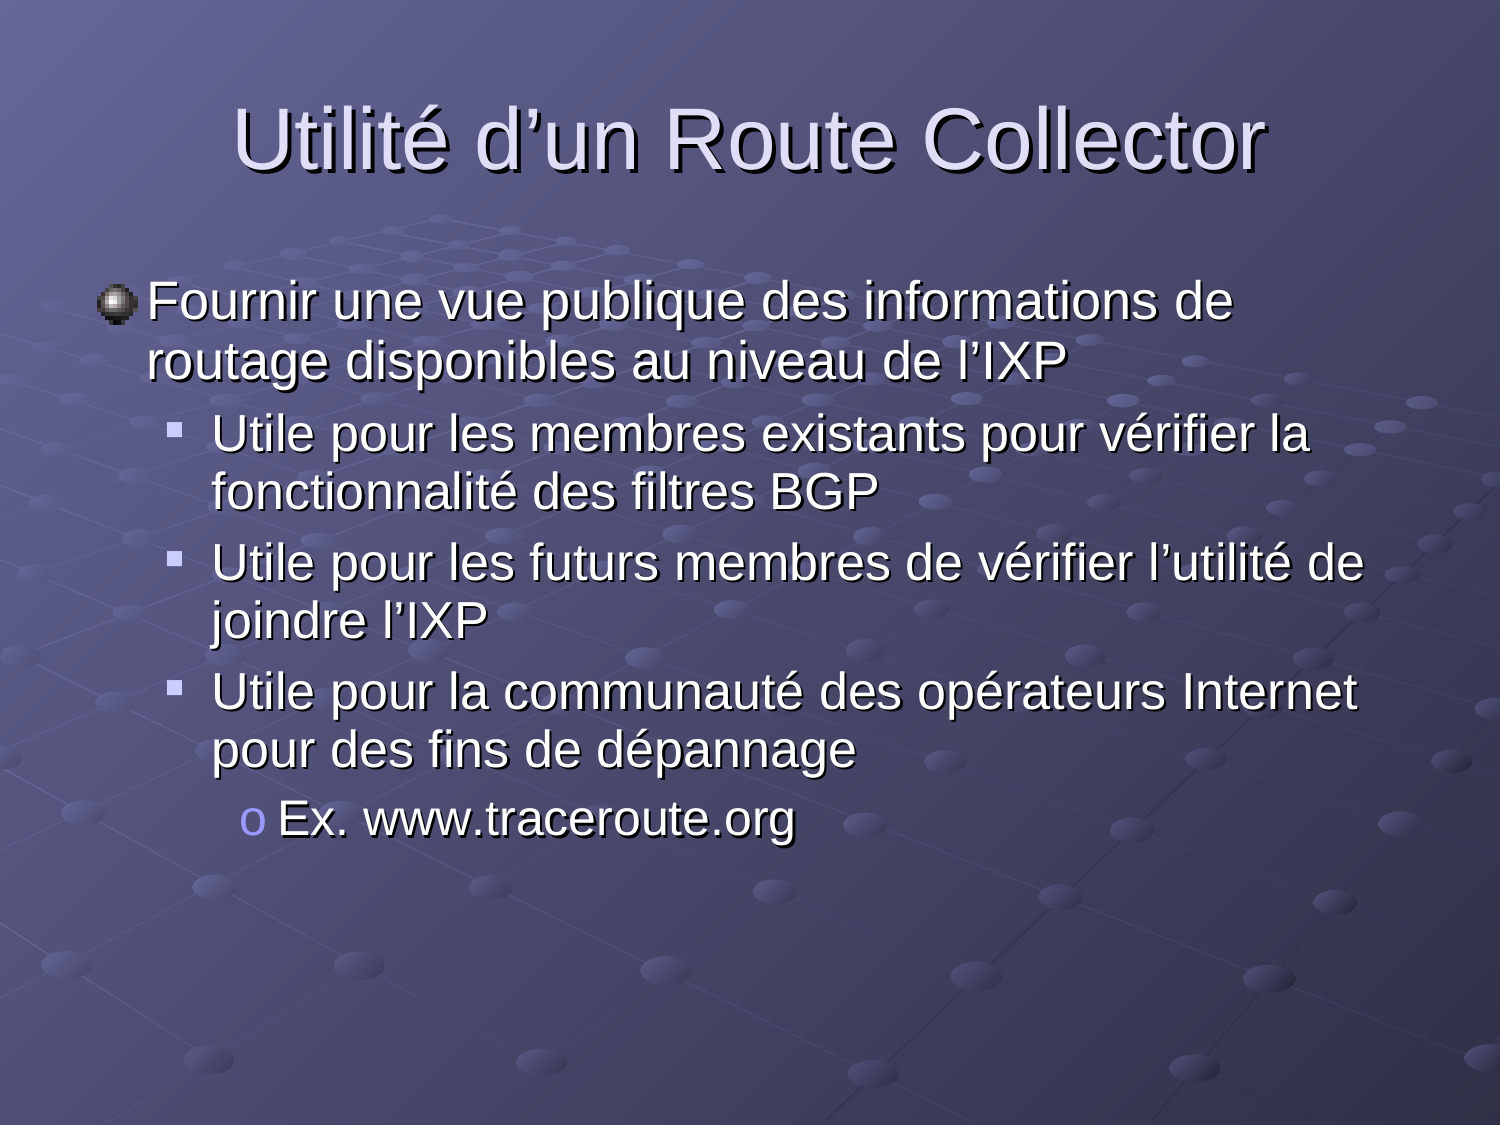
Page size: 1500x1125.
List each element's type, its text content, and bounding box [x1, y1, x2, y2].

list Fournir une vue publique des informations de routage disponibles au niveau de l’IXP Utile pour les membres existants pour vérifier la fonctionnalité des filtres BGP Utile pour les futurs membres de vérifier l’utilité de joindre l’IXP Utile pour la communauté des opérateurs Internet pour des fins de dépannage Ex. www.traceroute.org [75, 262, 1426, 1007]
title Utilité d’un Route Collector [75, 45, 1426, 233]
